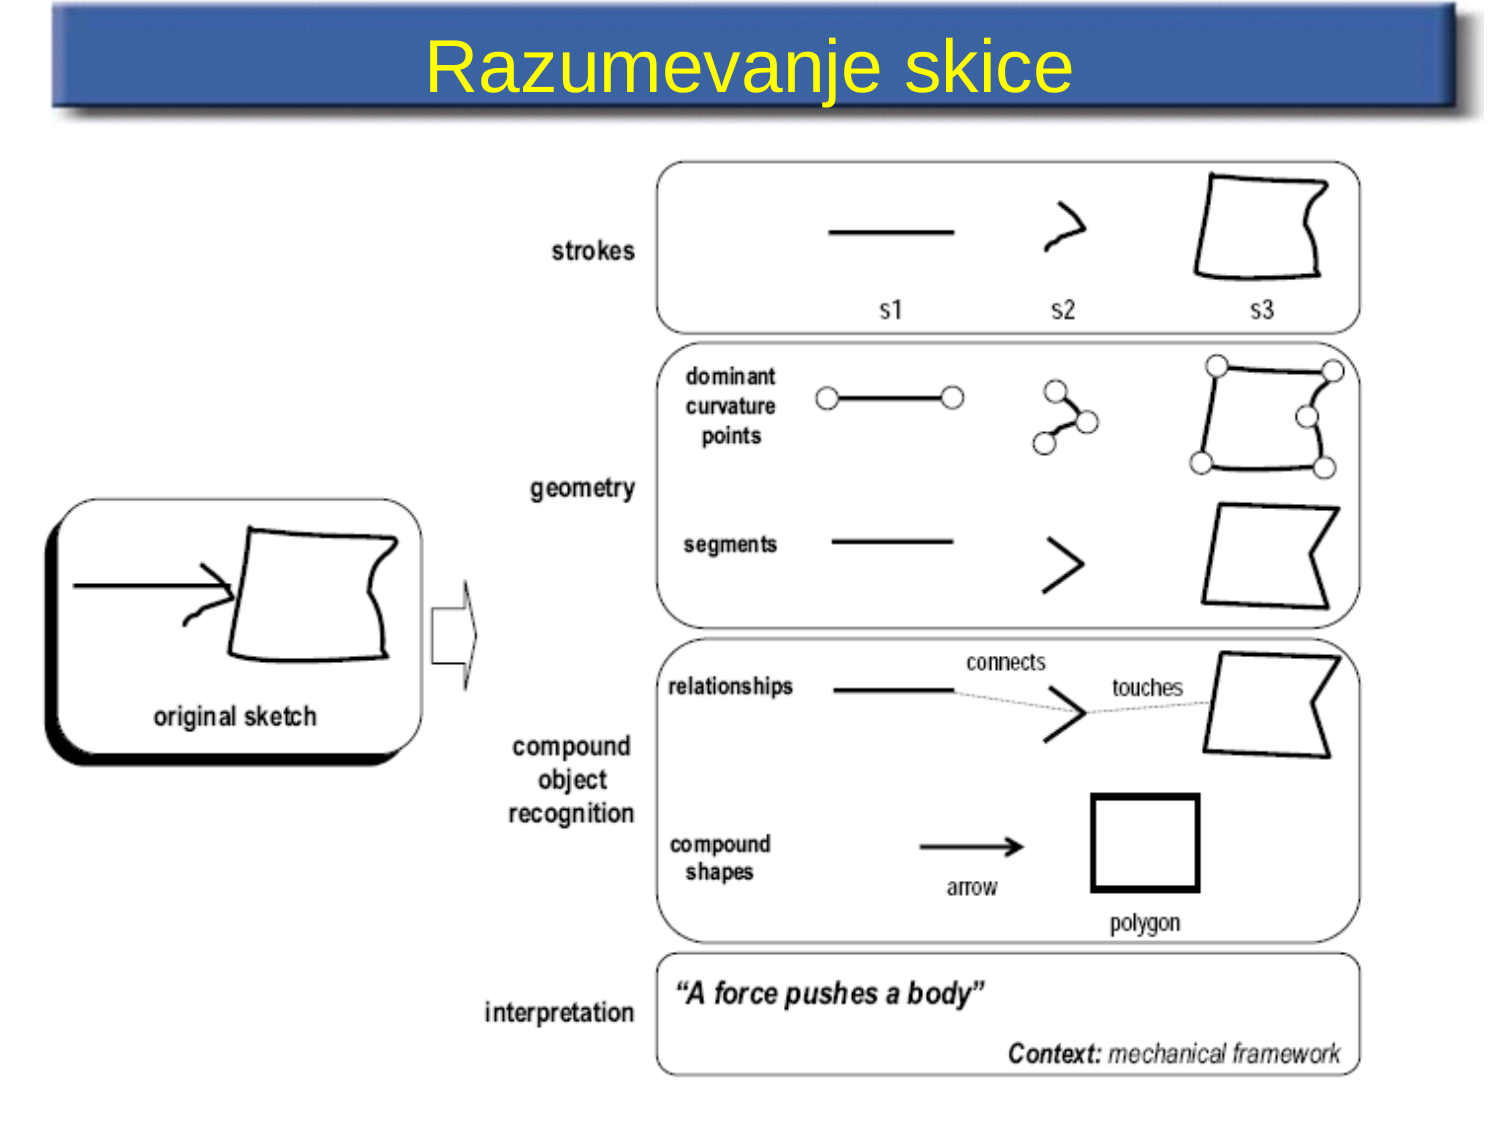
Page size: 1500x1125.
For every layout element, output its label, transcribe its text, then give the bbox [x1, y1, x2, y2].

picture [50, 0, 1484, 127]
title Razumevanje skice [75, 0, 1426, 126]
picture [0, 136, 1424, 1105]
